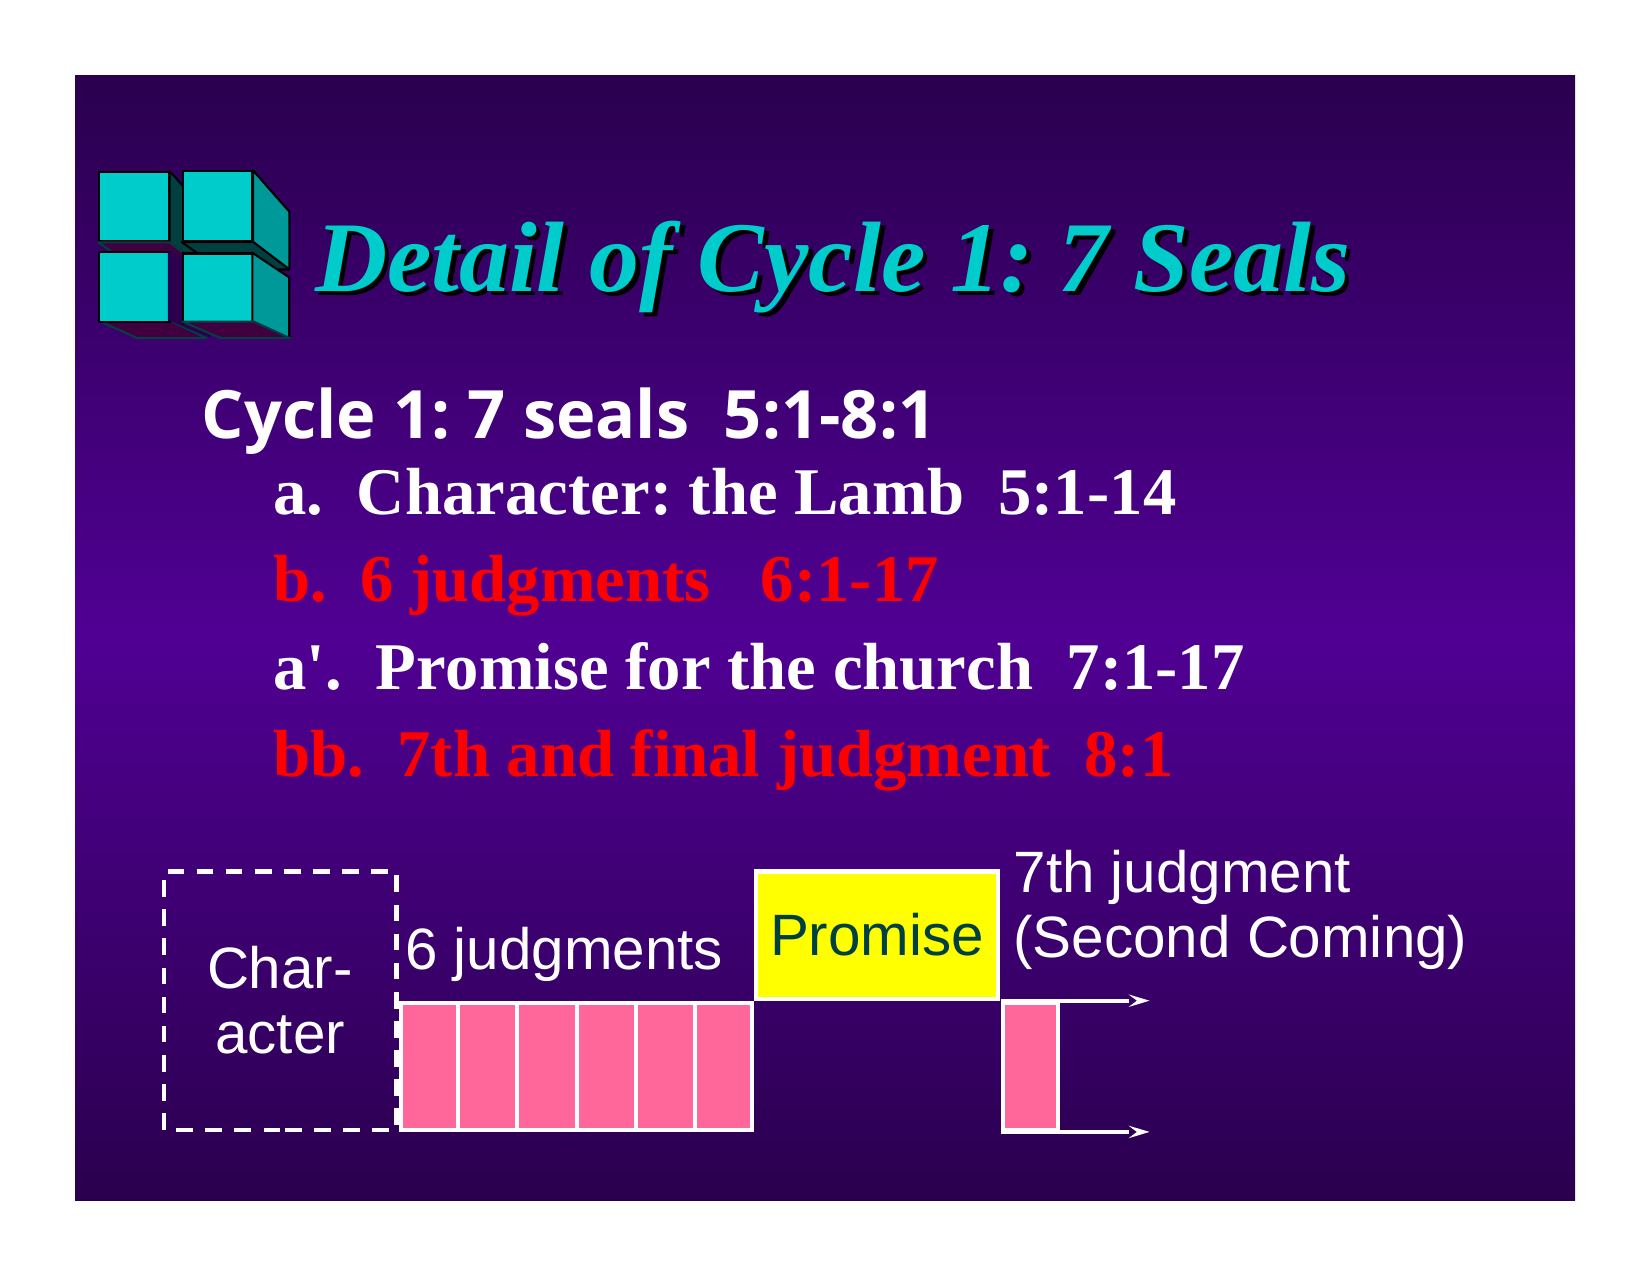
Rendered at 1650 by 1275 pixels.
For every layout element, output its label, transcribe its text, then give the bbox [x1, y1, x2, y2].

list Cycle 1: 7 seals 5:1-8:1 [187, 360, 1535, 447]
text_box [638, 1002, 693, 1130]
text_box [697, 1002, 753, 1130]
text_box 6 judgments [390, 910, 756, 990]
text_box [579, 1002, 634, 1130]
title Detail of Cycle 1: 7 Seals [299, 120, 1463, 360]
text_box [519, 1002, 575, 1130]
text_box b. 6 judgments 6:1-17 [187, 535, 1535, 622]
text_box Char- acter [163, 871, 397, 1130]
text_box [460, 1002, 515, 1130]
text_box bb. 7th and final judgment 8:1 [187, 710, 1535, 800]
text_box 7th judgment (Second Coming) [999, 832, 1536, 977]
text_box [1003, 1002, 1058, 1130]
text_box a'. Promise for the church 7:1-17 [187, 622, 1535, 710]
text_box [400, 1002, 456, 1130]
text_box a. Character: the Lamb 5:1-14 [187, 447, 1535, 535]
text_box Promise [756, 871, 998, 999]
